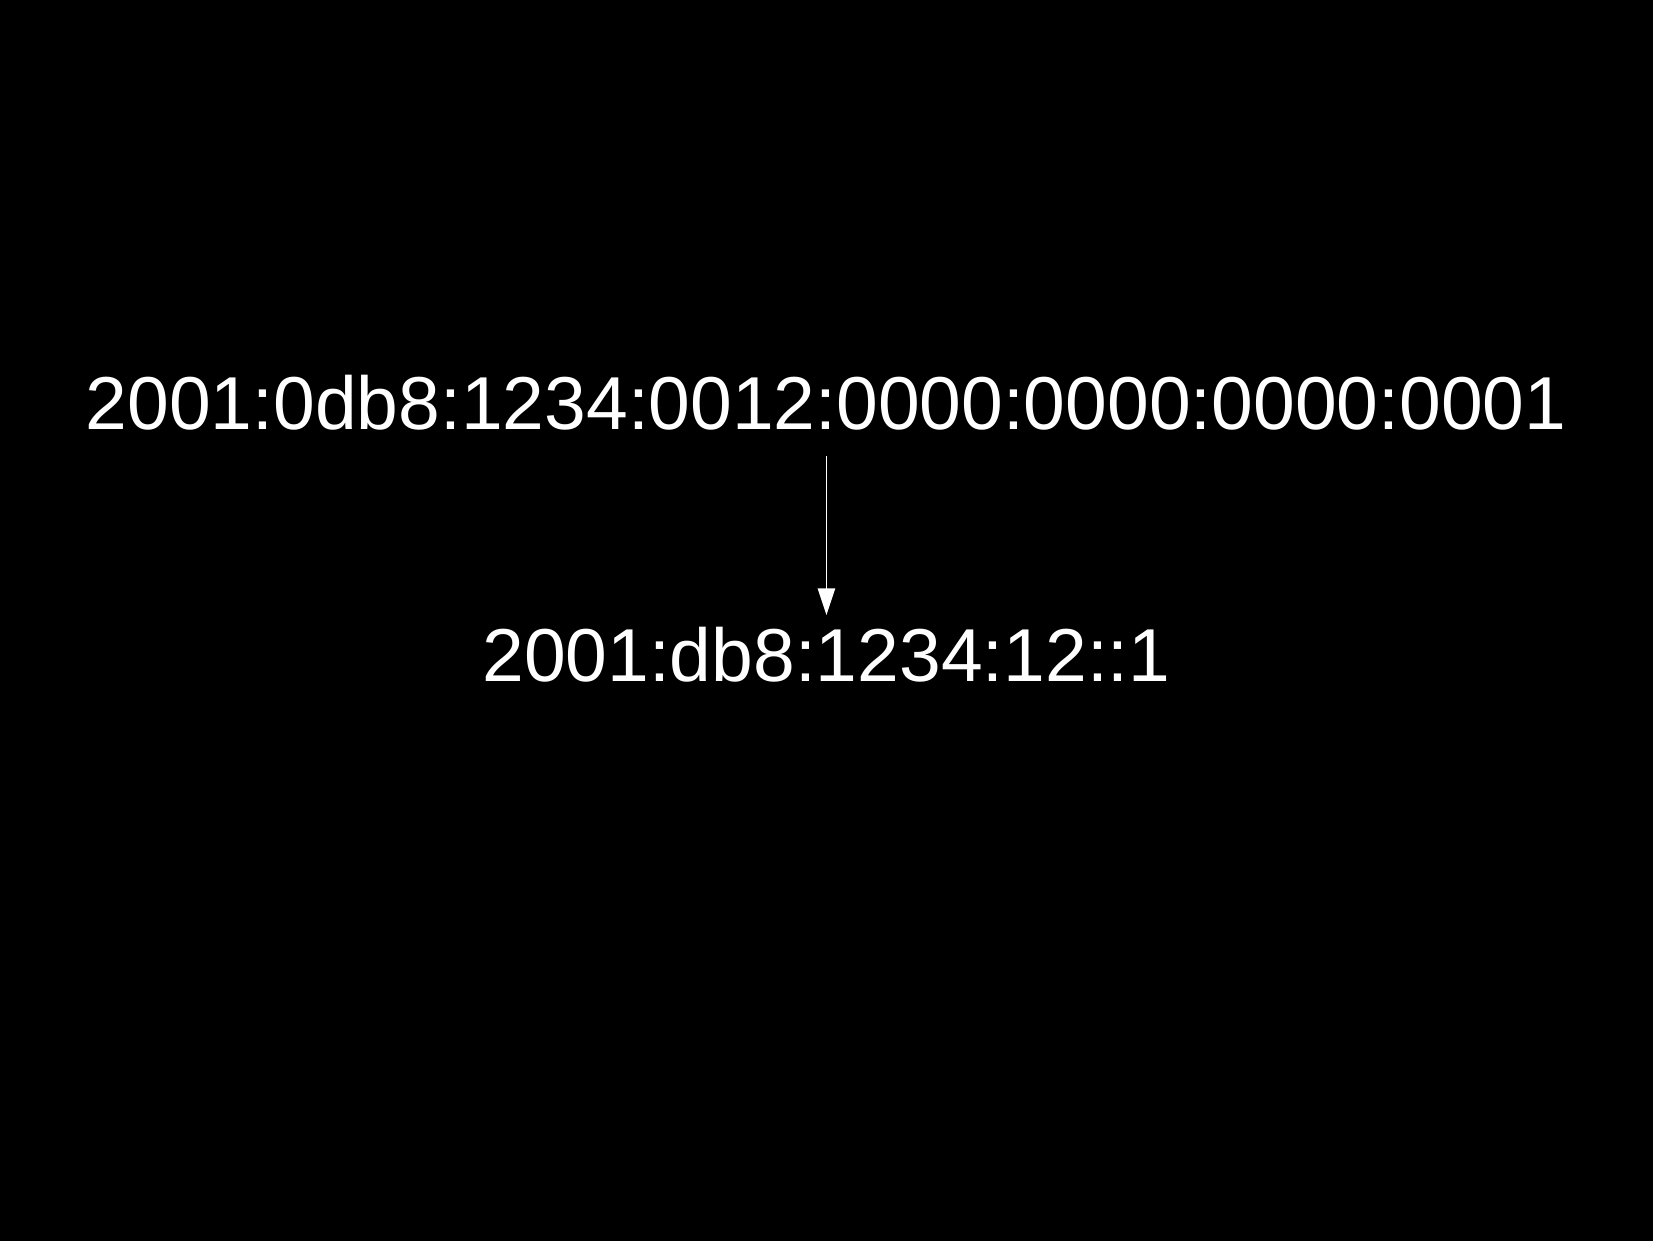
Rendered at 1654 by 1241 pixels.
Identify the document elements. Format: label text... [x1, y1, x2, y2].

subtitle 2001:0db8:1234:0012:0000:0000:0000:0001 2001:db8:1234:12::1 [82, 49, 1571, 1010]
